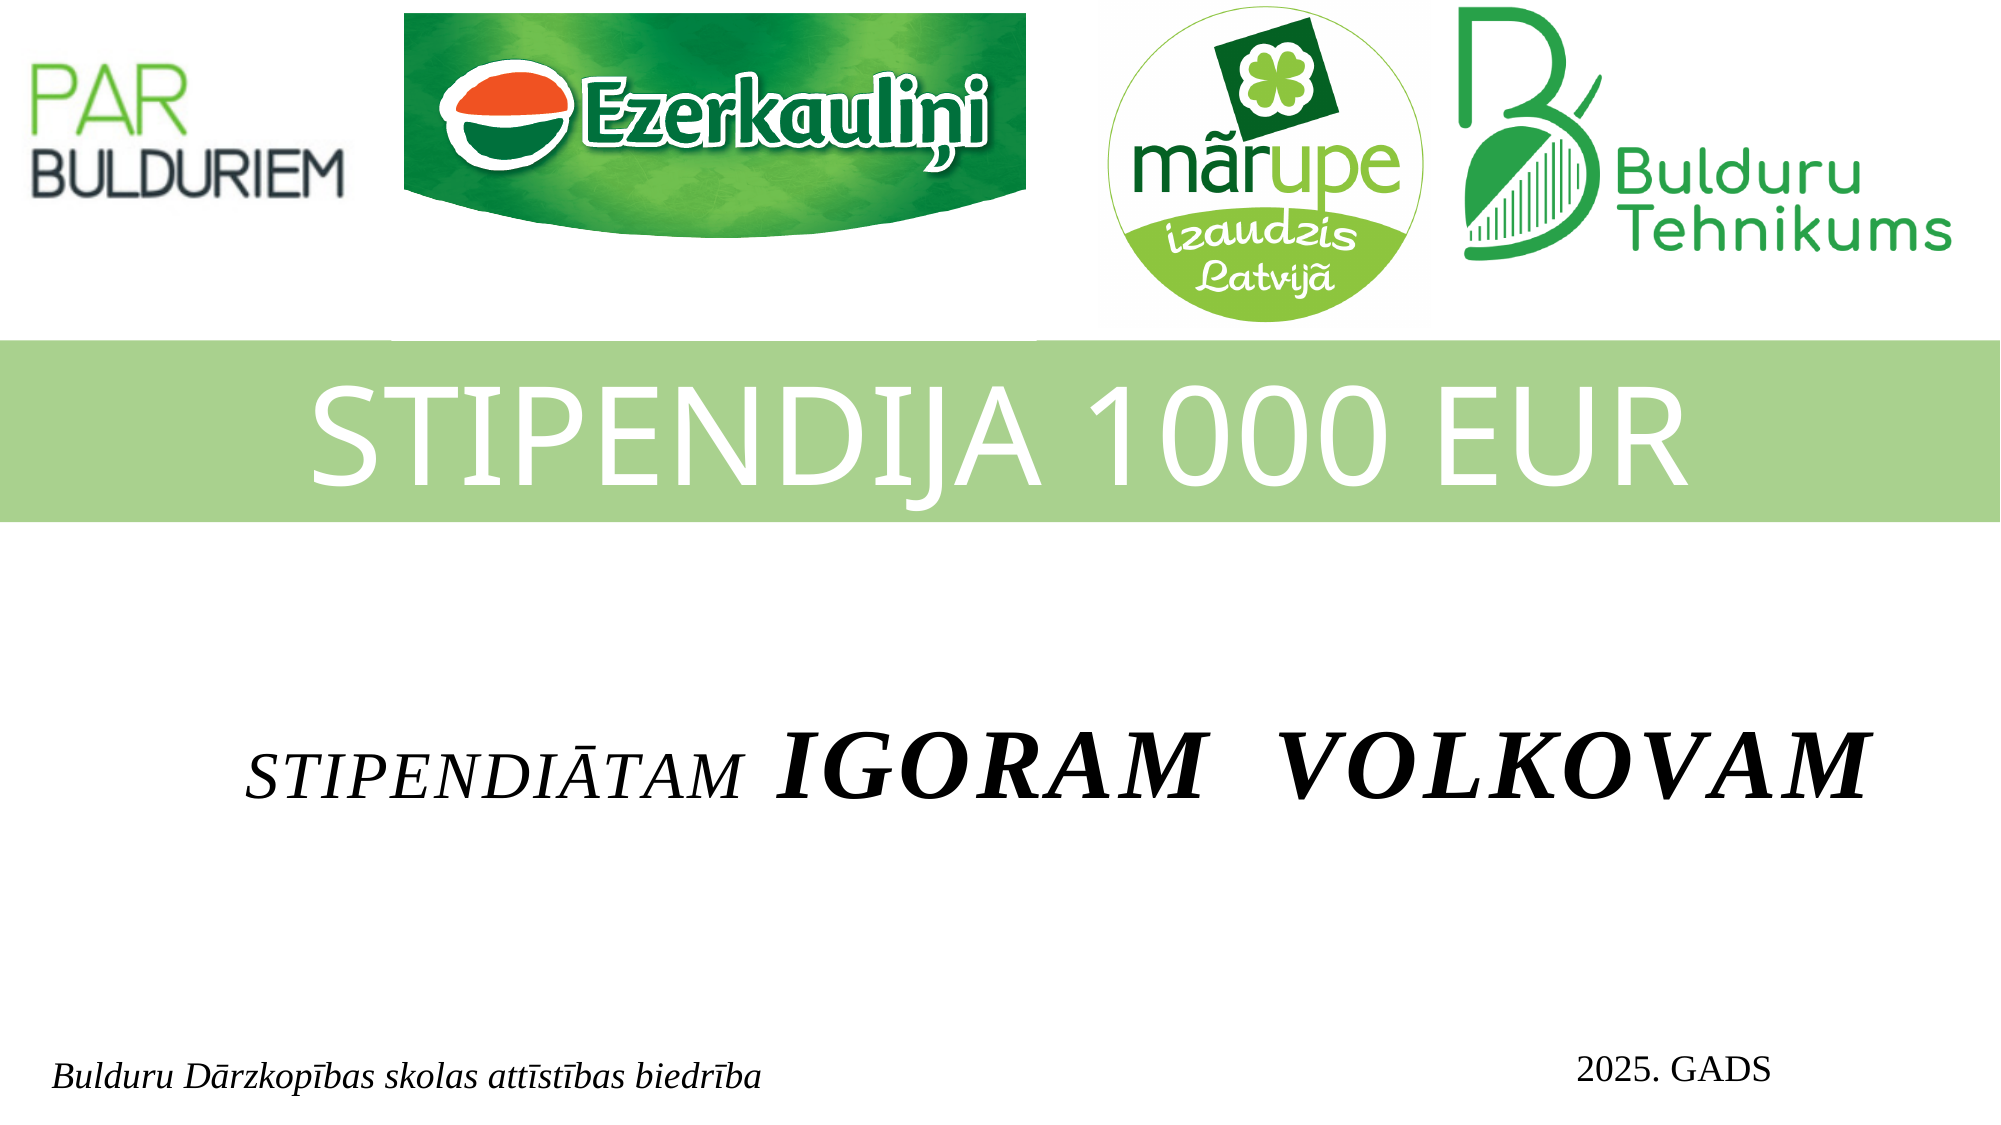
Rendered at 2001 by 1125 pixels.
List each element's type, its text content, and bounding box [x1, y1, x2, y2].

picture [1098, 0, 1431, 328]
picture [0, 0, 379, 266]
picture [391, 0, 1037, 341]
text_box Bulduru Dārzkopības skolas attīstības biedrība [36, 1043, 809, 1104]
picture [1450, 0, 1960, 290]
text_box STIPENDIJA 1000 EUR [0, 340, 2000, 523]
text_box STIPENDIĀTAM IGORAM VOLKOVAM [0, 690, 2000, 827]
text_box 2025. GADS [1561, 1036, 1964, 1097]
